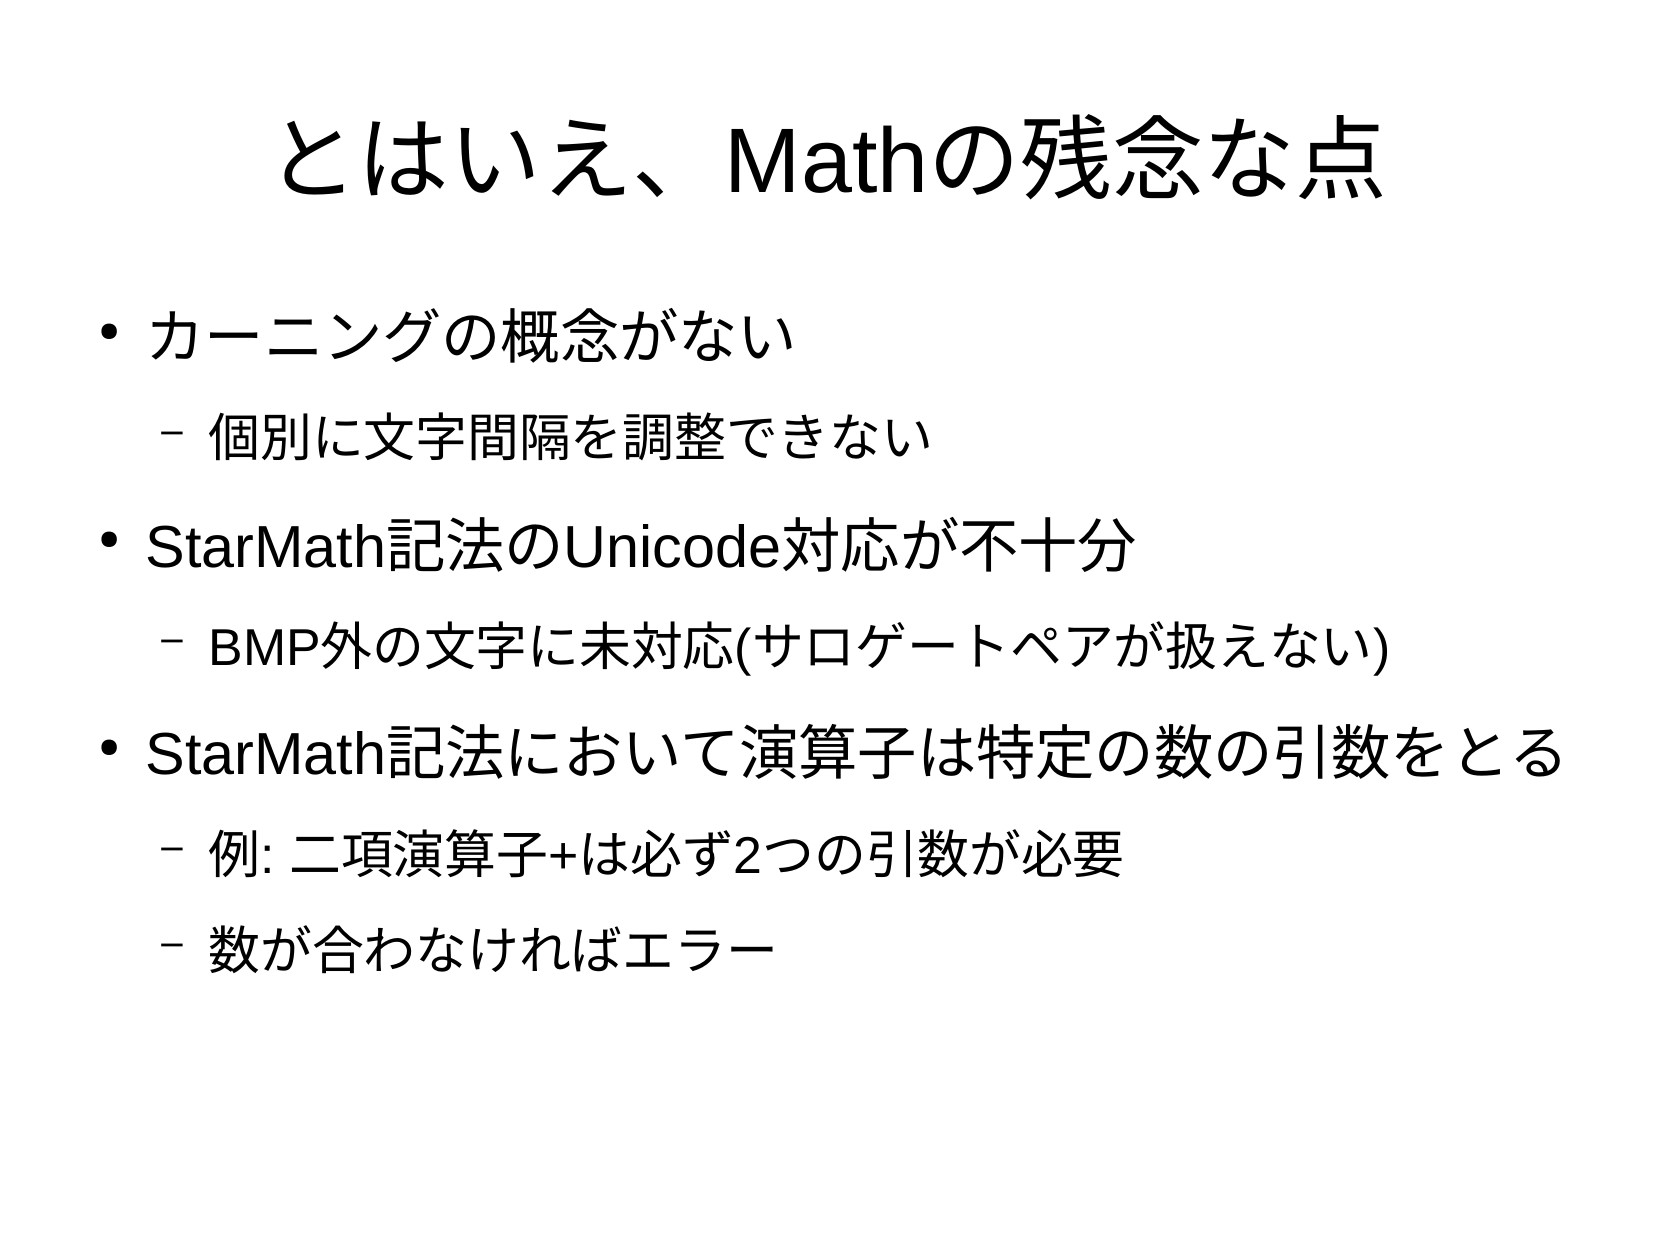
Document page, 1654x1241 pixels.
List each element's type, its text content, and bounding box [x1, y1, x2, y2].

list カーニングの概念がない 個別に文字間隔を調整できない StarMath記法のUnicode対応が不十分 BMP外の文字に未対応(サロゲートペアが扱えない) StarMath記法において演算子は特定の数の引数をとる 例: 二項演算子+は必ず2つの引数が必要 数が合わなければエラー [82, 290, 1571, 1010]
title とはいえ、Mathの残念な点 [82, 49, 1571, 257]
